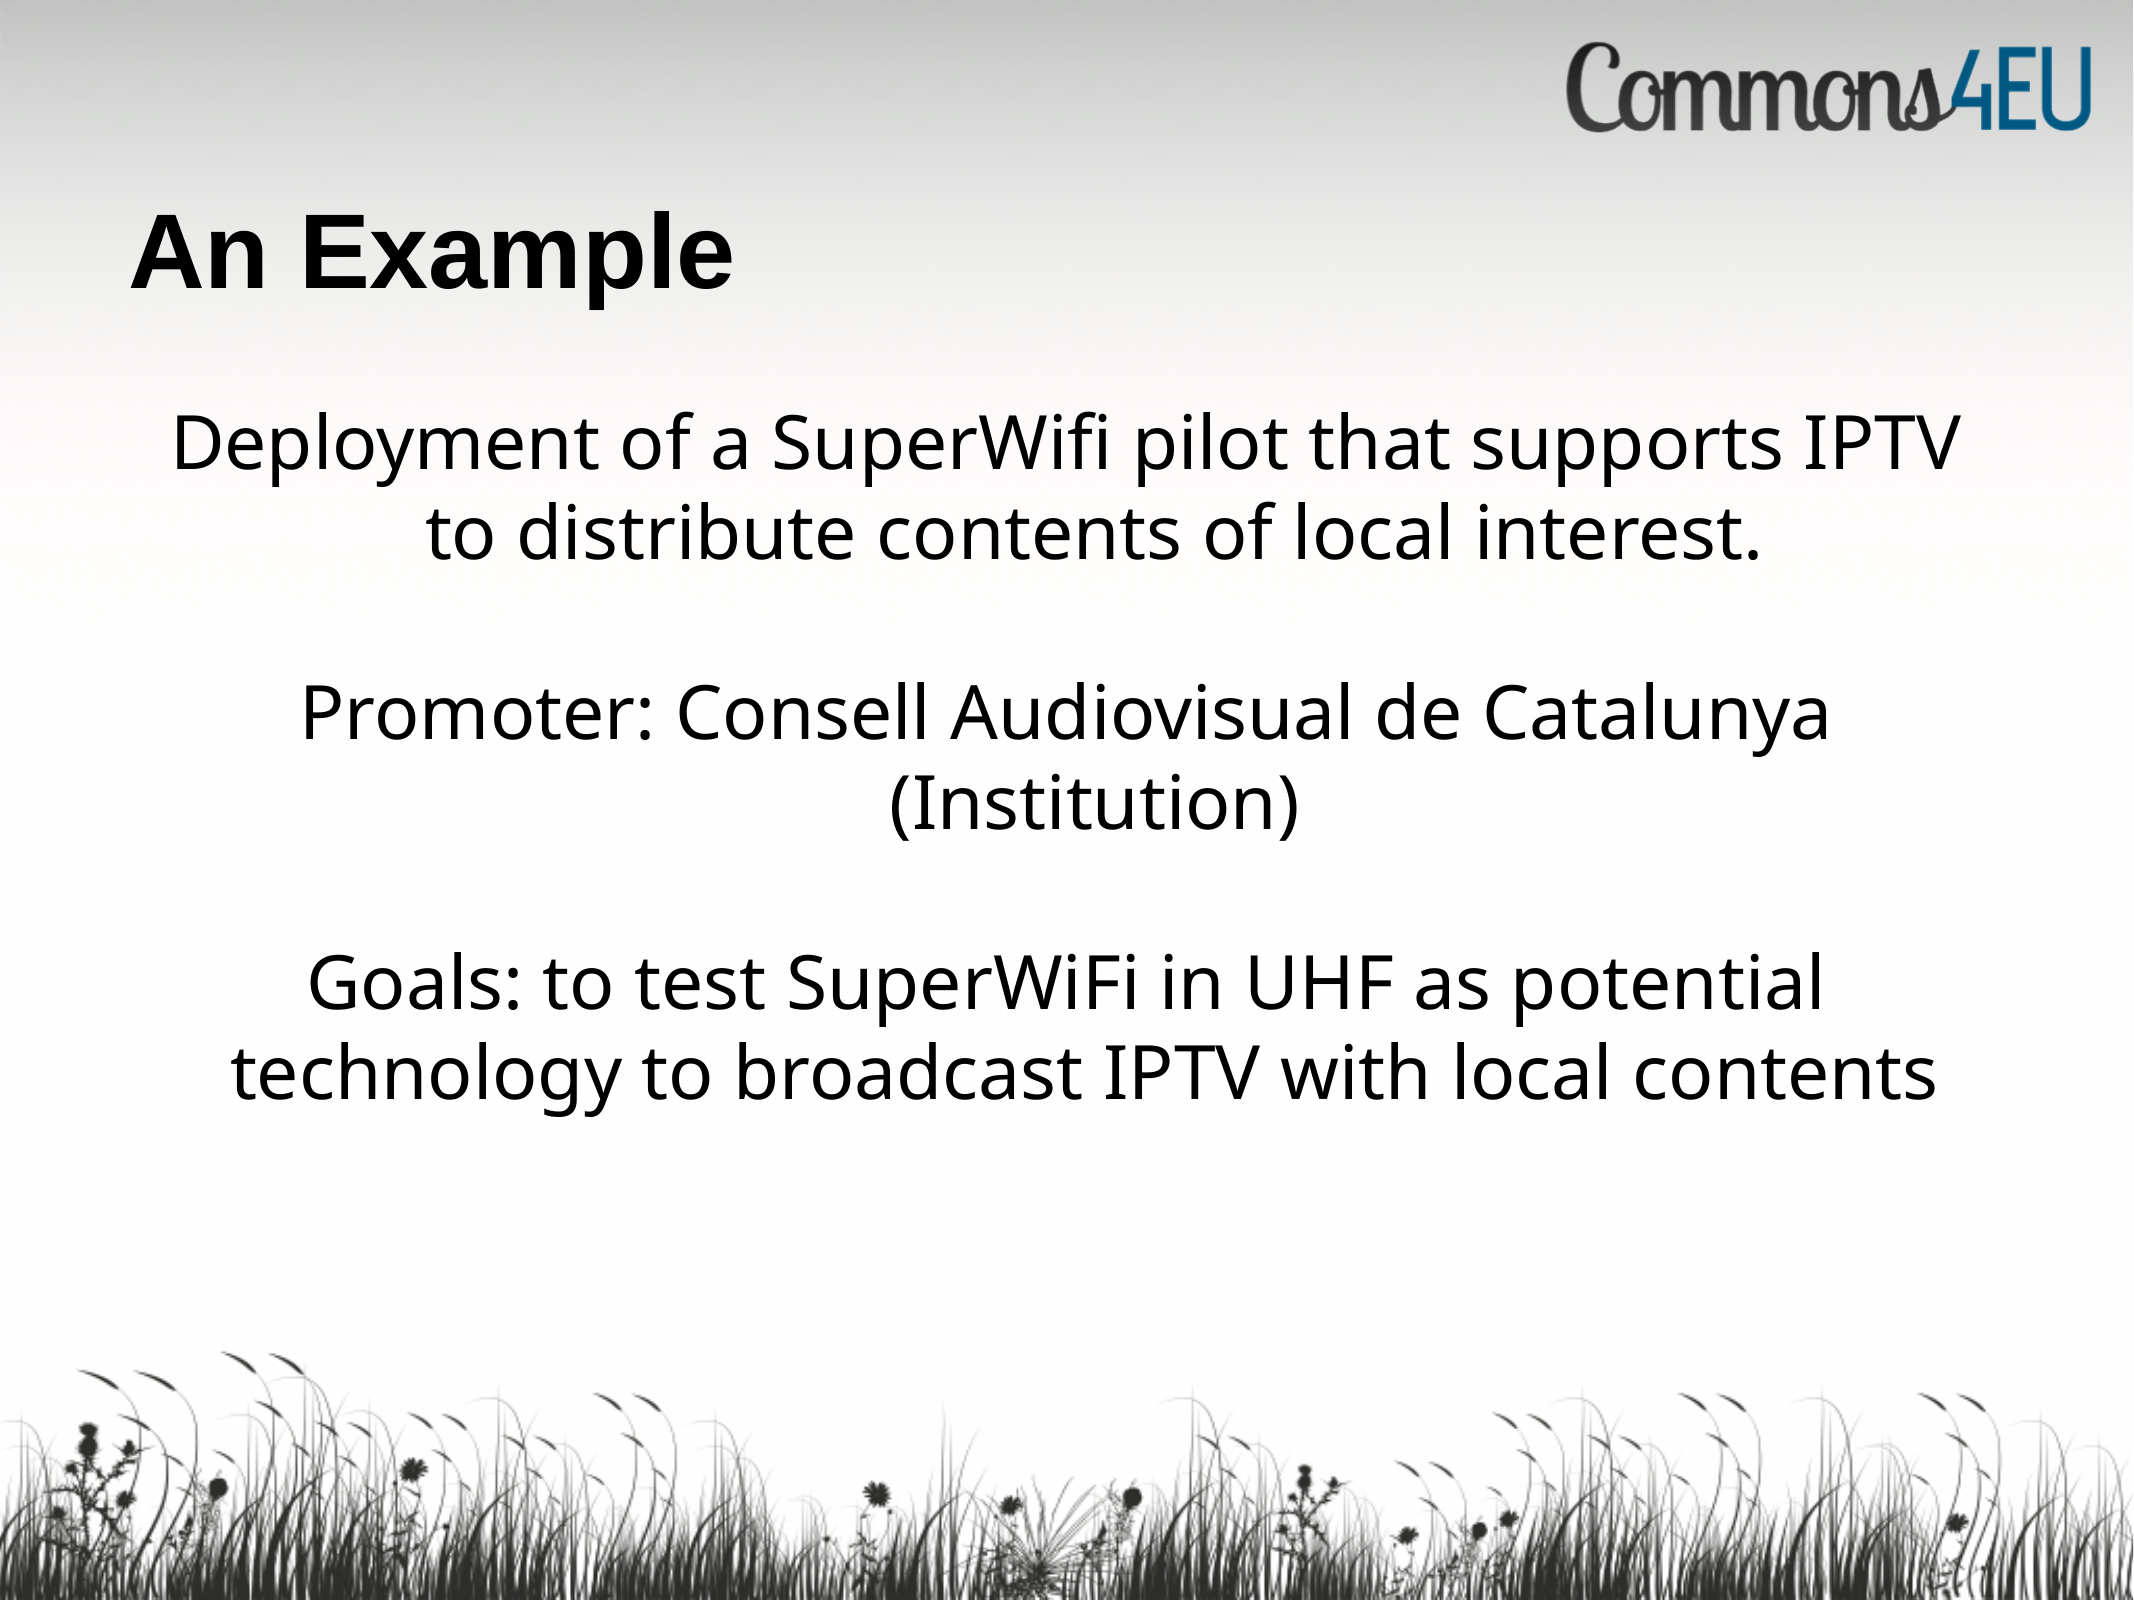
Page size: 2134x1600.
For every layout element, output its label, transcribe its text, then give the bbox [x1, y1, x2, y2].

list Deployment of a SuperWifi pilot that supports IPTV to distribute contents of local interest. Promoter: Consell Audiovisual de Catalunya (Institution) Goals: to test SuperWiFi in UHF as potential technology to broadcast IPTV with local contents [106, 373, 2027, 1235]
picture [0, 0, 2134, 1600]
title An Example [106, 158, 2027, 331]
